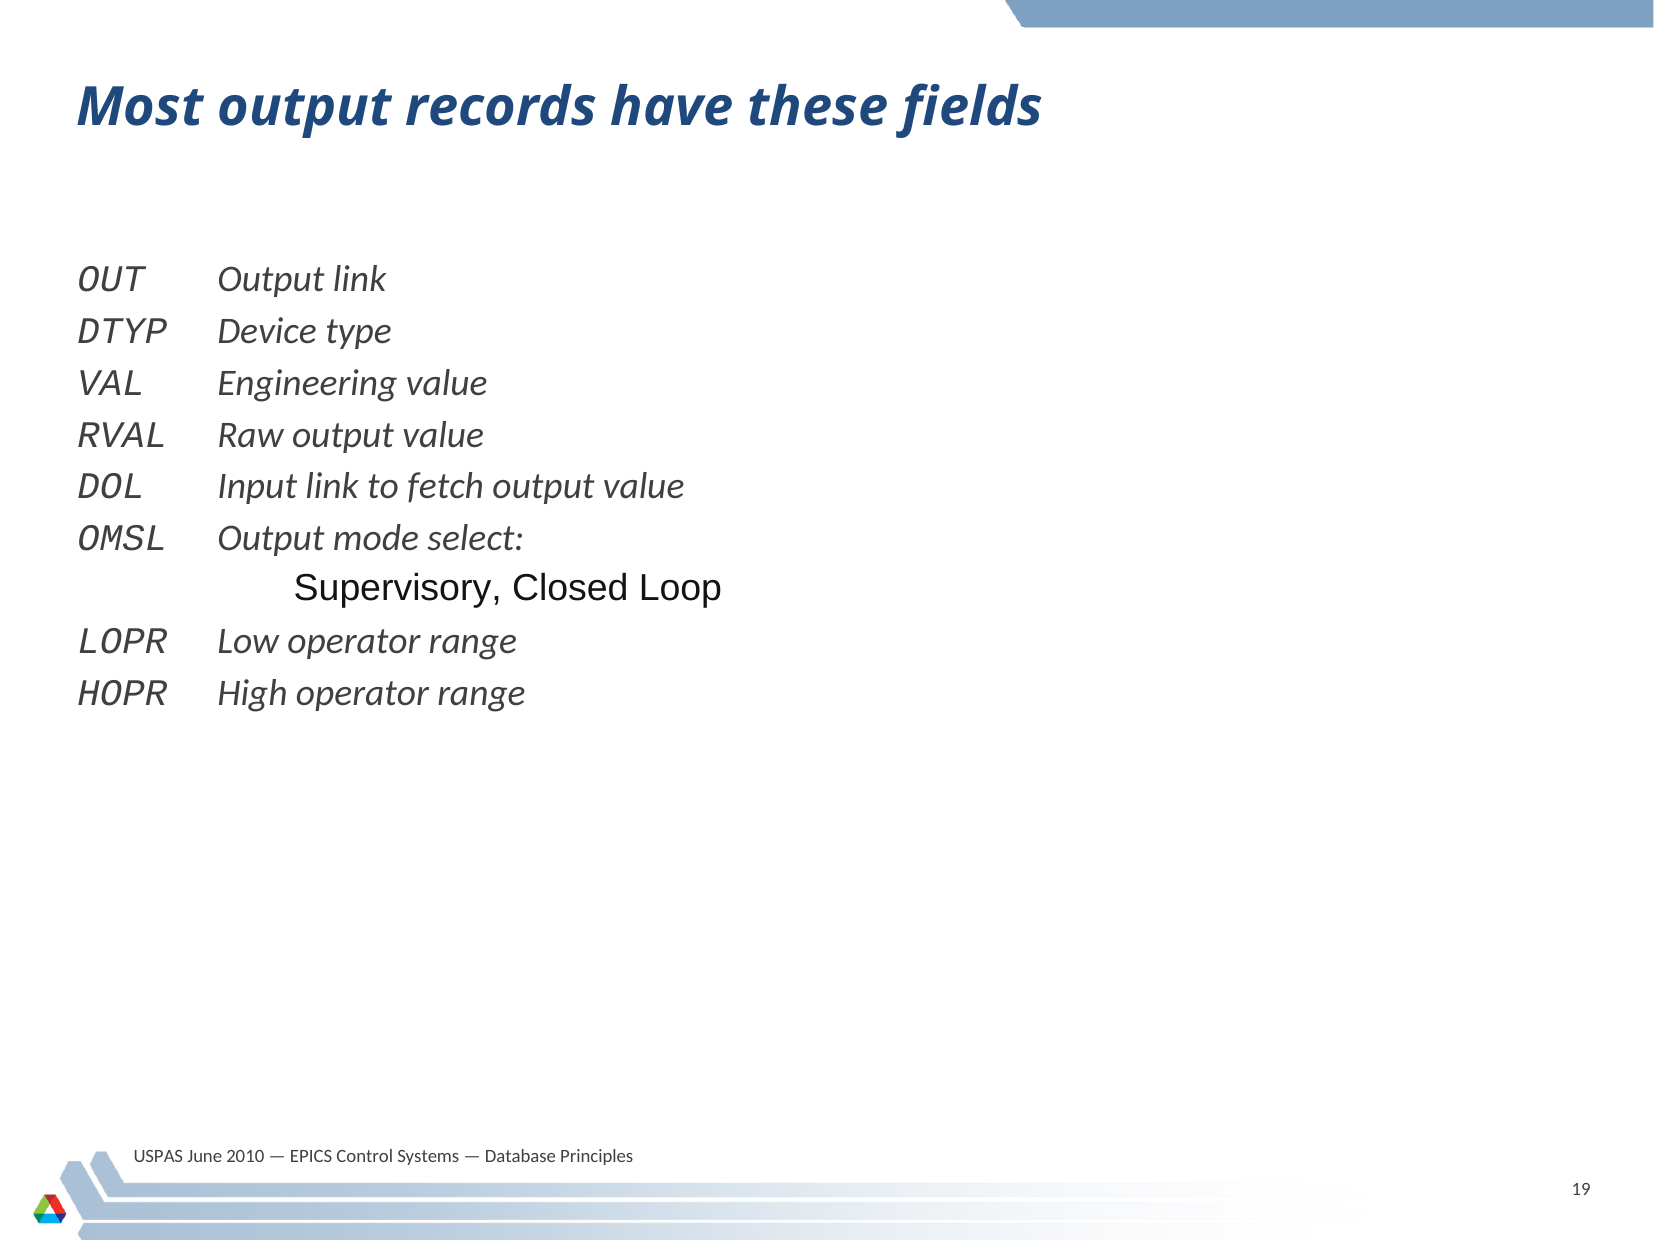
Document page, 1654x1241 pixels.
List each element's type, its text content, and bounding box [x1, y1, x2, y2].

title Most output records have these fields [61, 59, 1500, 138]
picture [0, 0, 1654, 29]
picture [0, 1143, 1654, 1240]
list OUT Output link DTYP Device type VAL Engineering value RVAL Raw output value DOL Input link to fetch output value OMSL Output mode select: Supervisory, Closed Loop LOPR Low operator range HOPR High operator range [62, 253, 1498, 1087]
